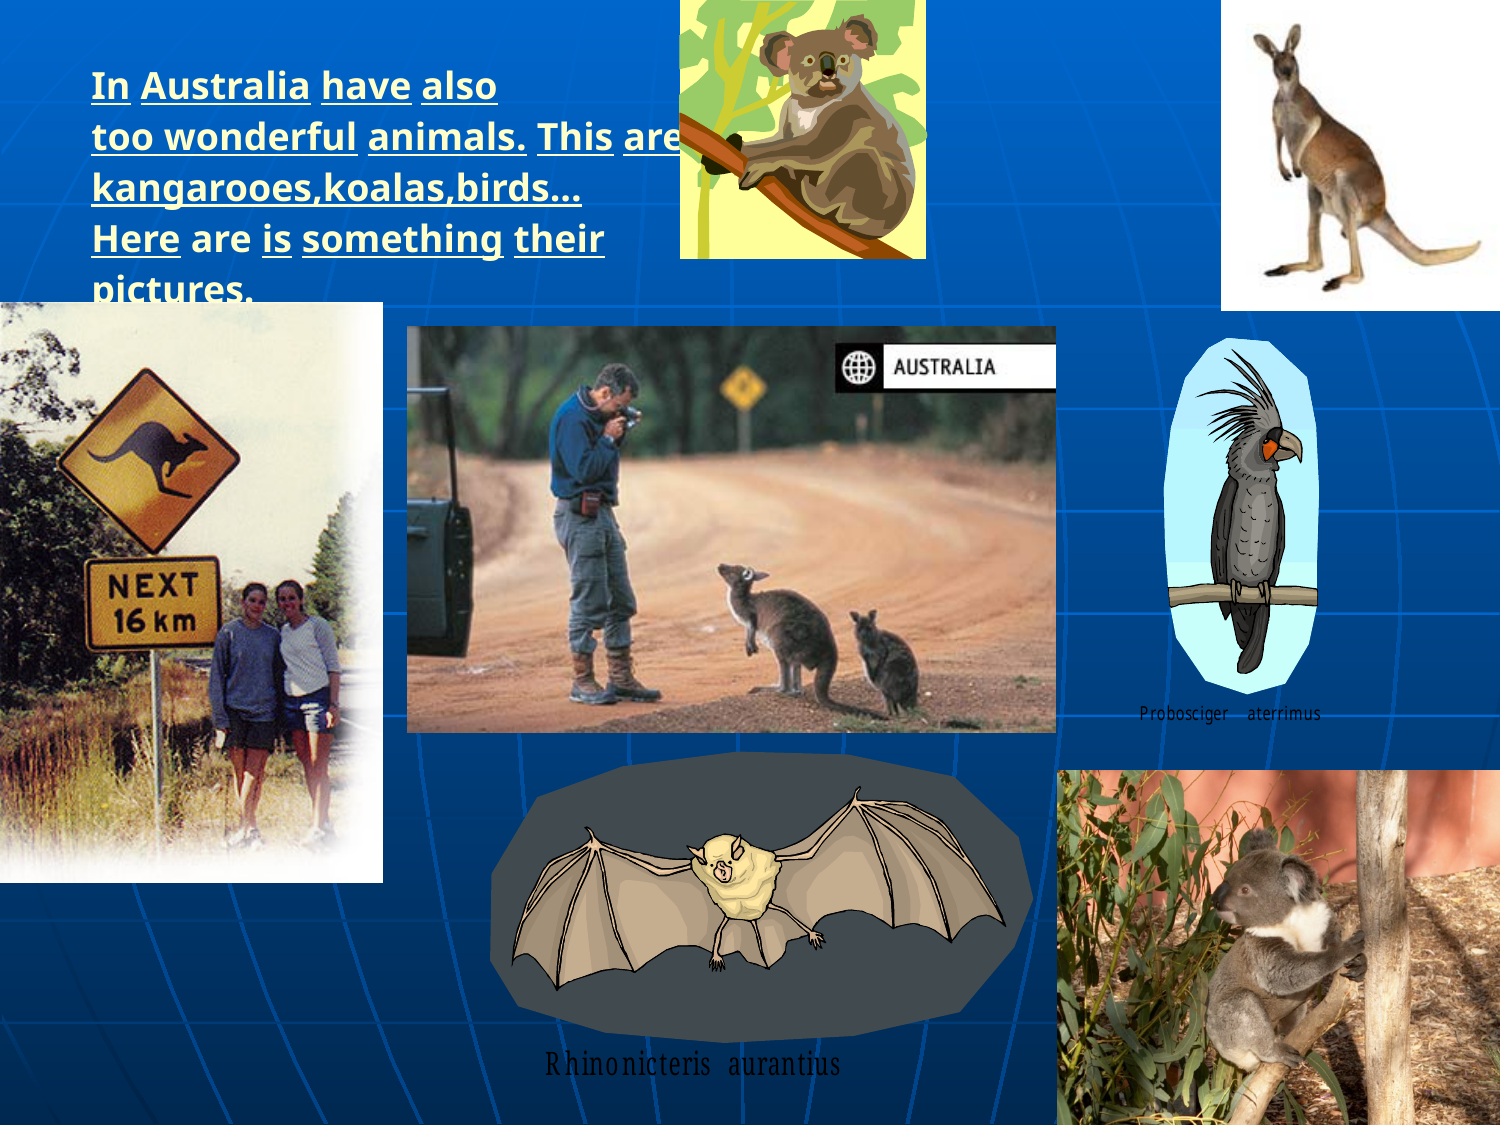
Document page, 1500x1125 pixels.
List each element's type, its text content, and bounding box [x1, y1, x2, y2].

picture [1221, 0, 1500, 311]
text_box In Australia have also too wonderful animals. This are kangarooes,koalas,birds... Here are is something their pictures. [76, 54, 762, 325]
picture [1139, 338, 1321, 725]
picture [490, 751, 1034, 1076]
picture [1057, 770, 1500, 1125]
picture [0, 302, 383, 883]
picture [679, 0, 932, 260]
picture [407, 326, 1056, 733]
